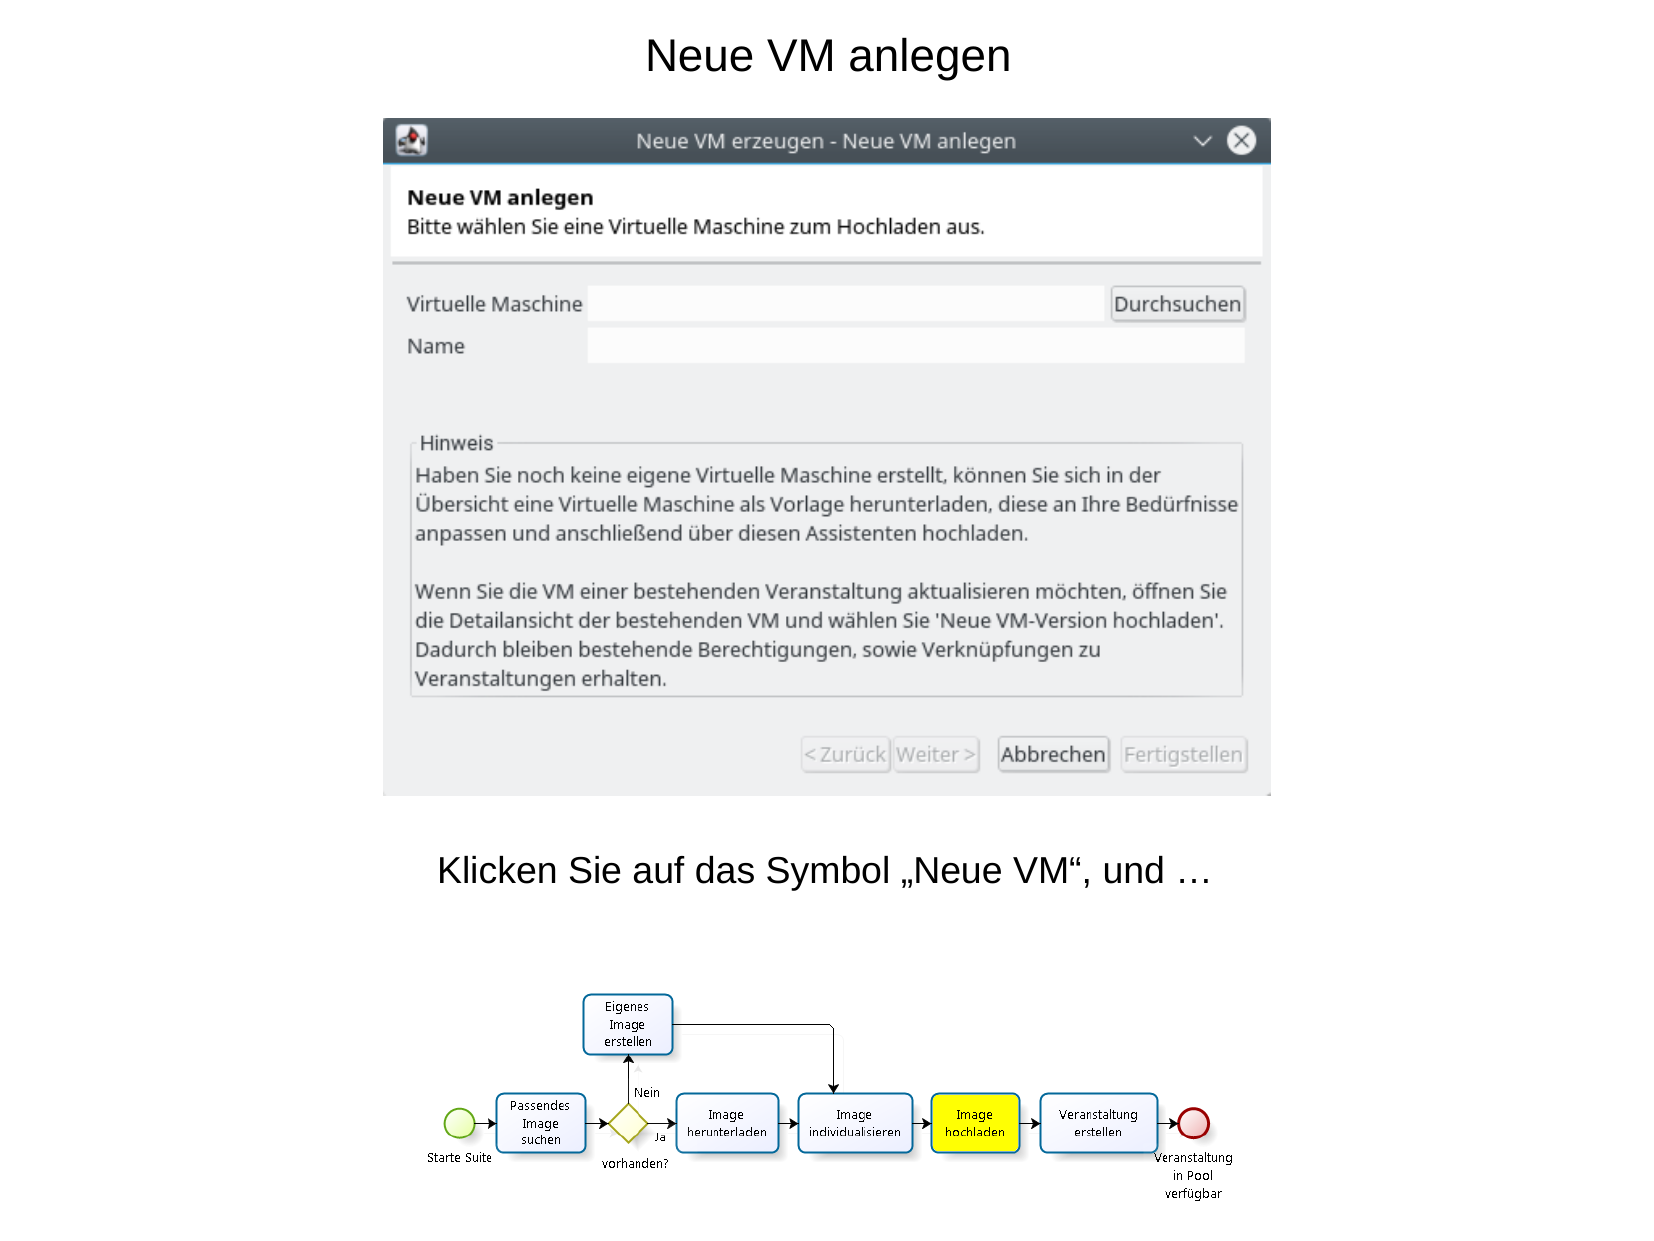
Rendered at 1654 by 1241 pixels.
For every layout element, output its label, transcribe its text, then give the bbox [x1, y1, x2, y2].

picture [383, 118, 1271, 796]
title Neue VM anlegen [84, 3, 1573, 108]
picture [413, 977, 1241, 1215]
text_box Klicken Sie auf das Symbol „Neue VM“, und … [422, 841, 1232, 899]
